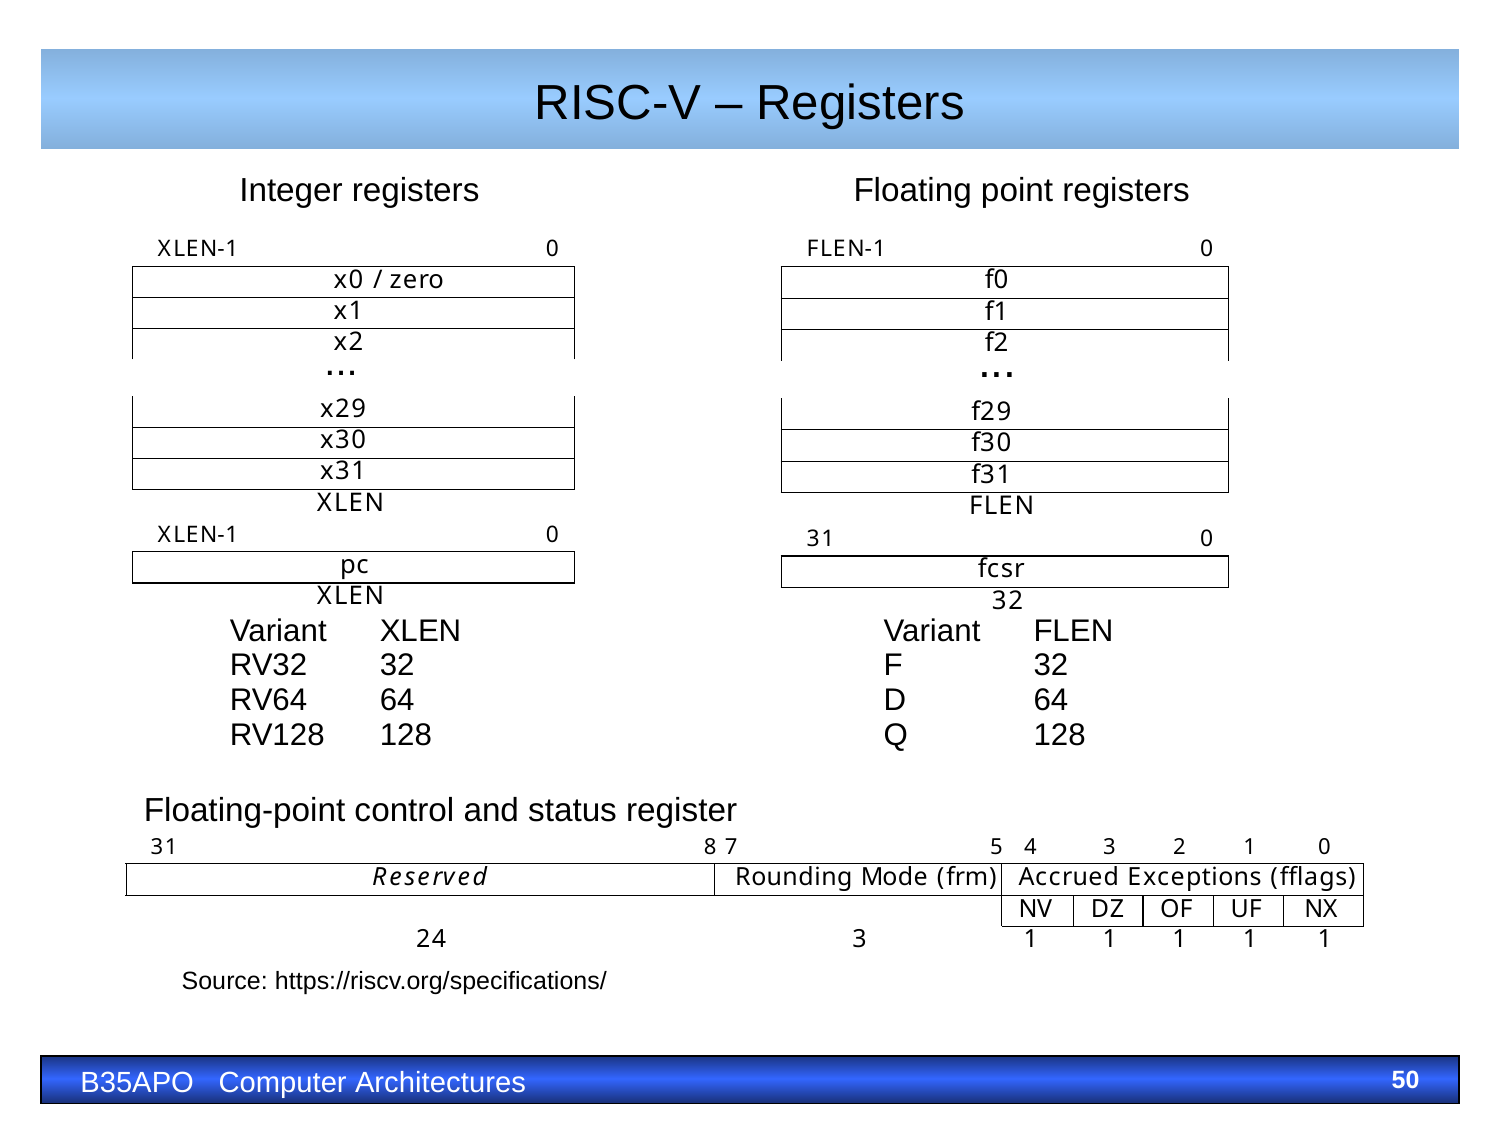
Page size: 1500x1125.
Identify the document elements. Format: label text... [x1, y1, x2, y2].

chart [104, 214, 607, 642]
text_box Variant XLEN RV32 32 RV64 64 RV128 128 [214, 605, 477, 760]
chart [718, 185, 1251, 625]
text_box Floating-point control and status register [129, 784, 754, 836]
text_box Variant FLEN F 32 D 64 Q 128 [868, 605, 1137, 760]
text_box Floating point registers [838, 164, 1206, 217]
title RISC-V – Registers [41, 49, 1459, 149]
text_box Integer registers [224, 164, 495, 217]
chart [76, 742, 1387, 1003]
text_box Source: https://riscv.org/specifications/ [166, 959, 623, 1002]
